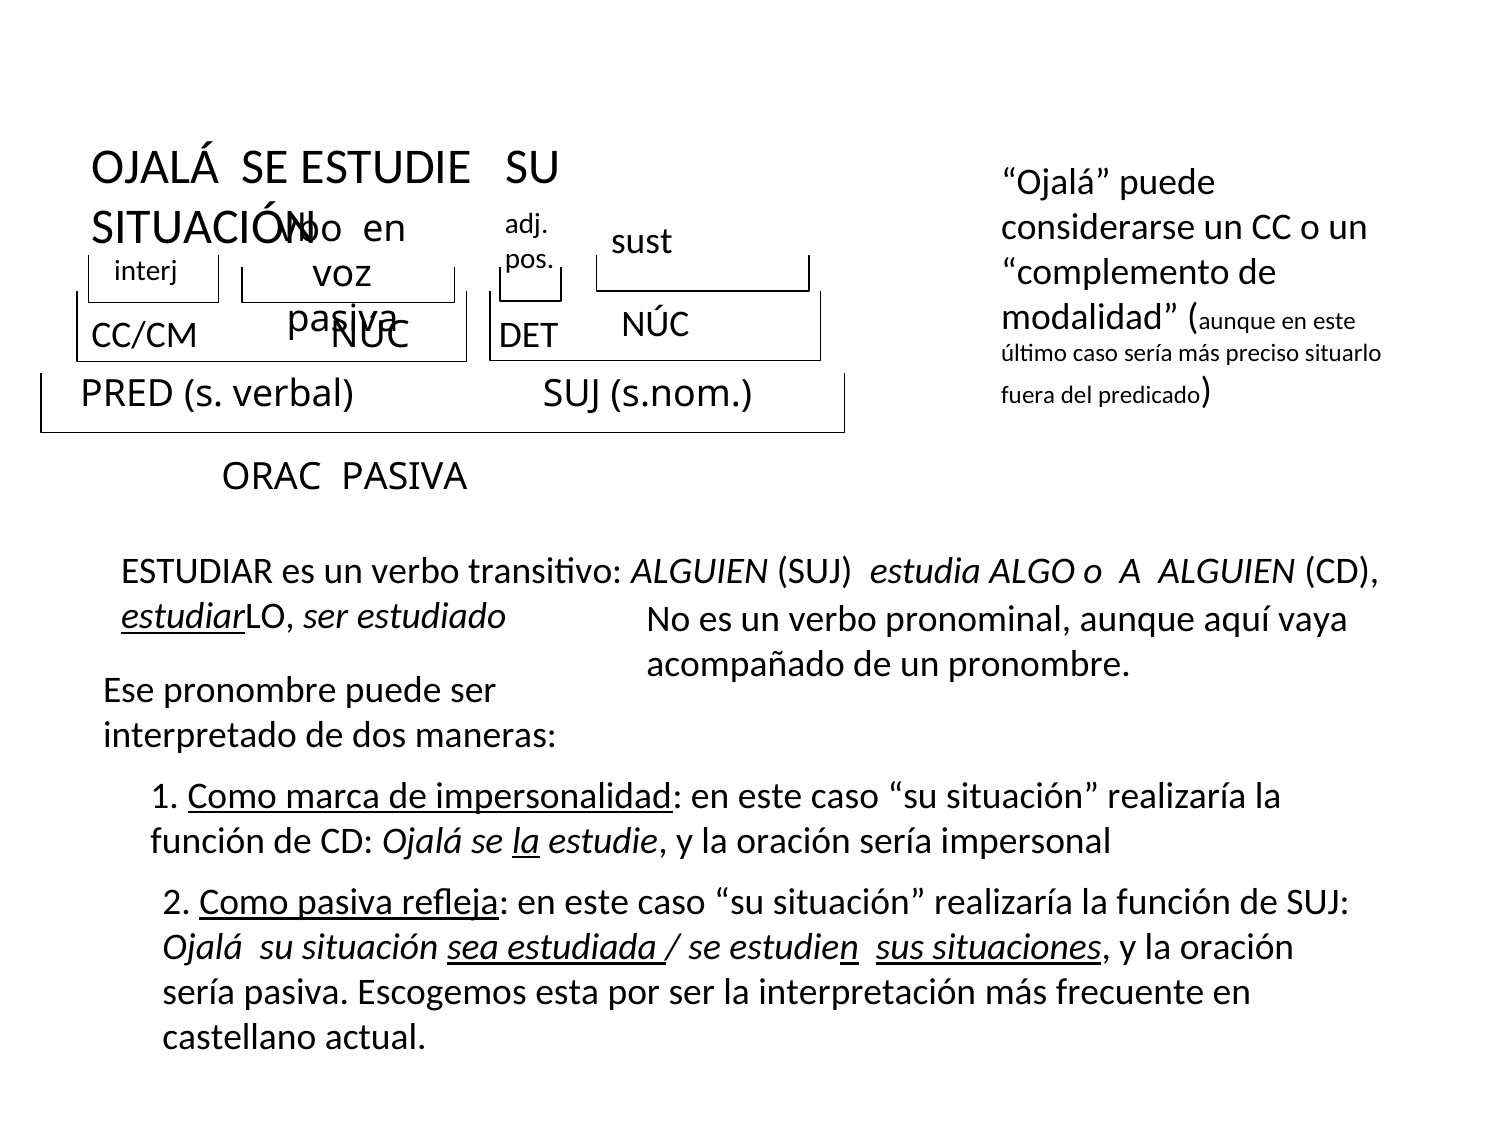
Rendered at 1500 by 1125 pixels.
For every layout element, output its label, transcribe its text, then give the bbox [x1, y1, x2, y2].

text_box NÚC [315, 302, 448, 361]
text_box ORAC PASIVA [206, 444, 703, 505]
text_box adj. pos. [490, 196, 573, 282]
text_box Ese pronombre puede ser interpretado de dos maneras: [88, 656, 632, 763]
text_box sust [596, 207, 745, 269]
text_box DET [484, 302, 574, 364]
text_box “Ojalá” puede considerarse un CC o un “complemento de modalidad” (aunque en este último caso sería más preciso situarlo fuera del predicado) [986, 148, 1400, 420]
text_box 1. Como marca de impersonalidad: en este caso “su situación” realizaría la función de CD: Ojalá se la estudie, y la oración sería impersonal [135, 763, 1365, 869]
text_box OJALÁ SE ESTUDIE SU SITUACIÓN [76, 125, 833, 261]
text_box No es un verbo pronominal, aunque aquí vaya acompañado de un pronombre. [631, 645, 1412, 692]
text_box 2. Como pasiva refleja: en este caso “su situación” realizaría la función de SUJ: Ojalá su situación sea estudiada / se estudien sus situaciones, y la oración sería pasiva. Escogemos esta por ser la interpretación más frecuente en castellano actual. [147, 869, 1377, 1065]
text_box CC/CM [76, 302, 219, 364]
text_box interj [99, 243, 208, 294]
text_box vbo en voz pasiva [242, 196, 443, 347]
text_box ESTUDIAR es un verbo transitivo: ALGUIEN (SUJ) estudia ALGO o A ALGUIEN (CD), estudiarLO, ser estudiado [106, 538, 1500, 645]
text_box SUJ (s.nom.) [528, 361, 768, 423]
text_box NÚC [606, 290, 705, 352]
text_box PRED (s. verbal) [65, 361, 369, 423]
